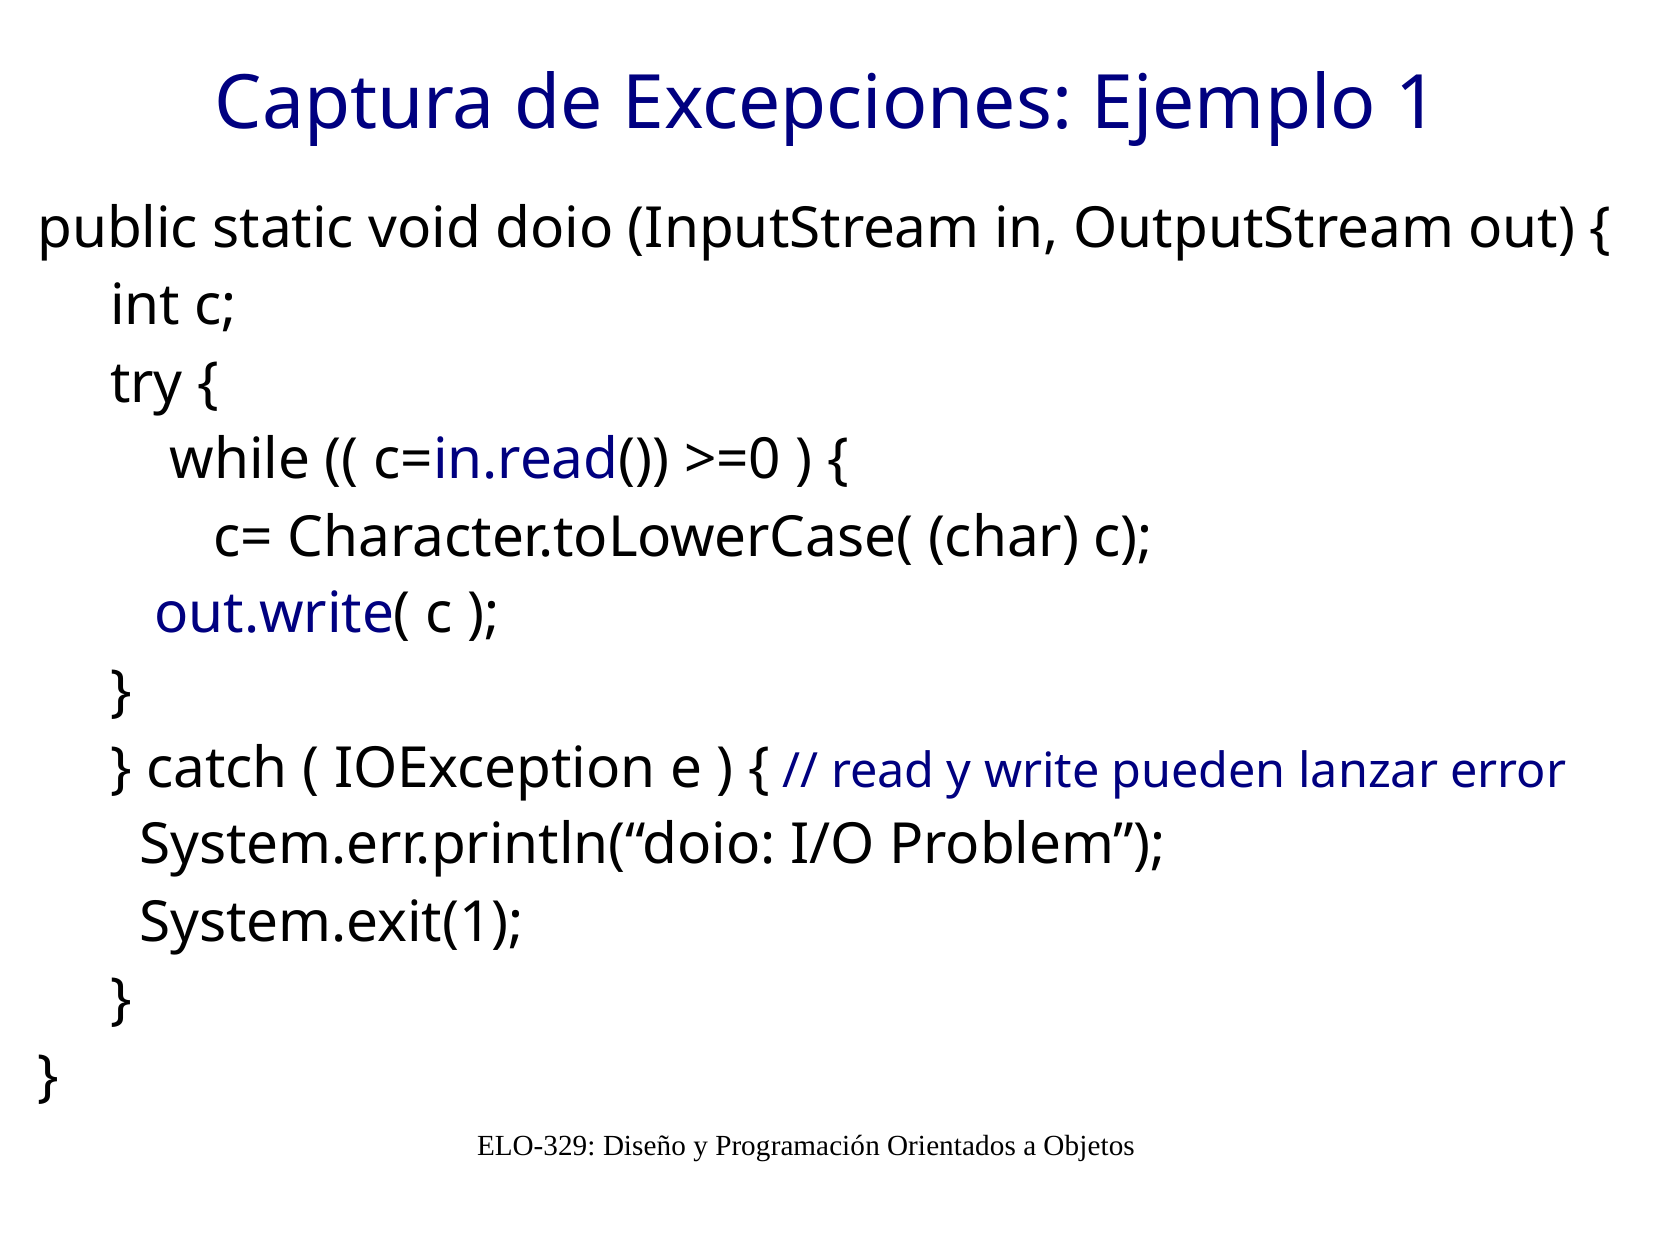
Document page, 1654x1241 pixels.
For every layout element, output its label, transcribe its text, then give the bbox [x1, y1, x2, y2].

list public static void doio (InputStream in, OutputStream out) { int c; try { while (( c=in.read()) >=0 ) { c= Character.toLowerCase( (char) c); out.write( c ); } } catch ( IOException e ) { // read y write pueden lanzar error System.err.println(“doio: I/O Problem”); System.exit(1); } } [37, 187, 1613, 1126]
title Captura de Excepciones: Ejemplo 1 [82, 49, 1571, 151]
